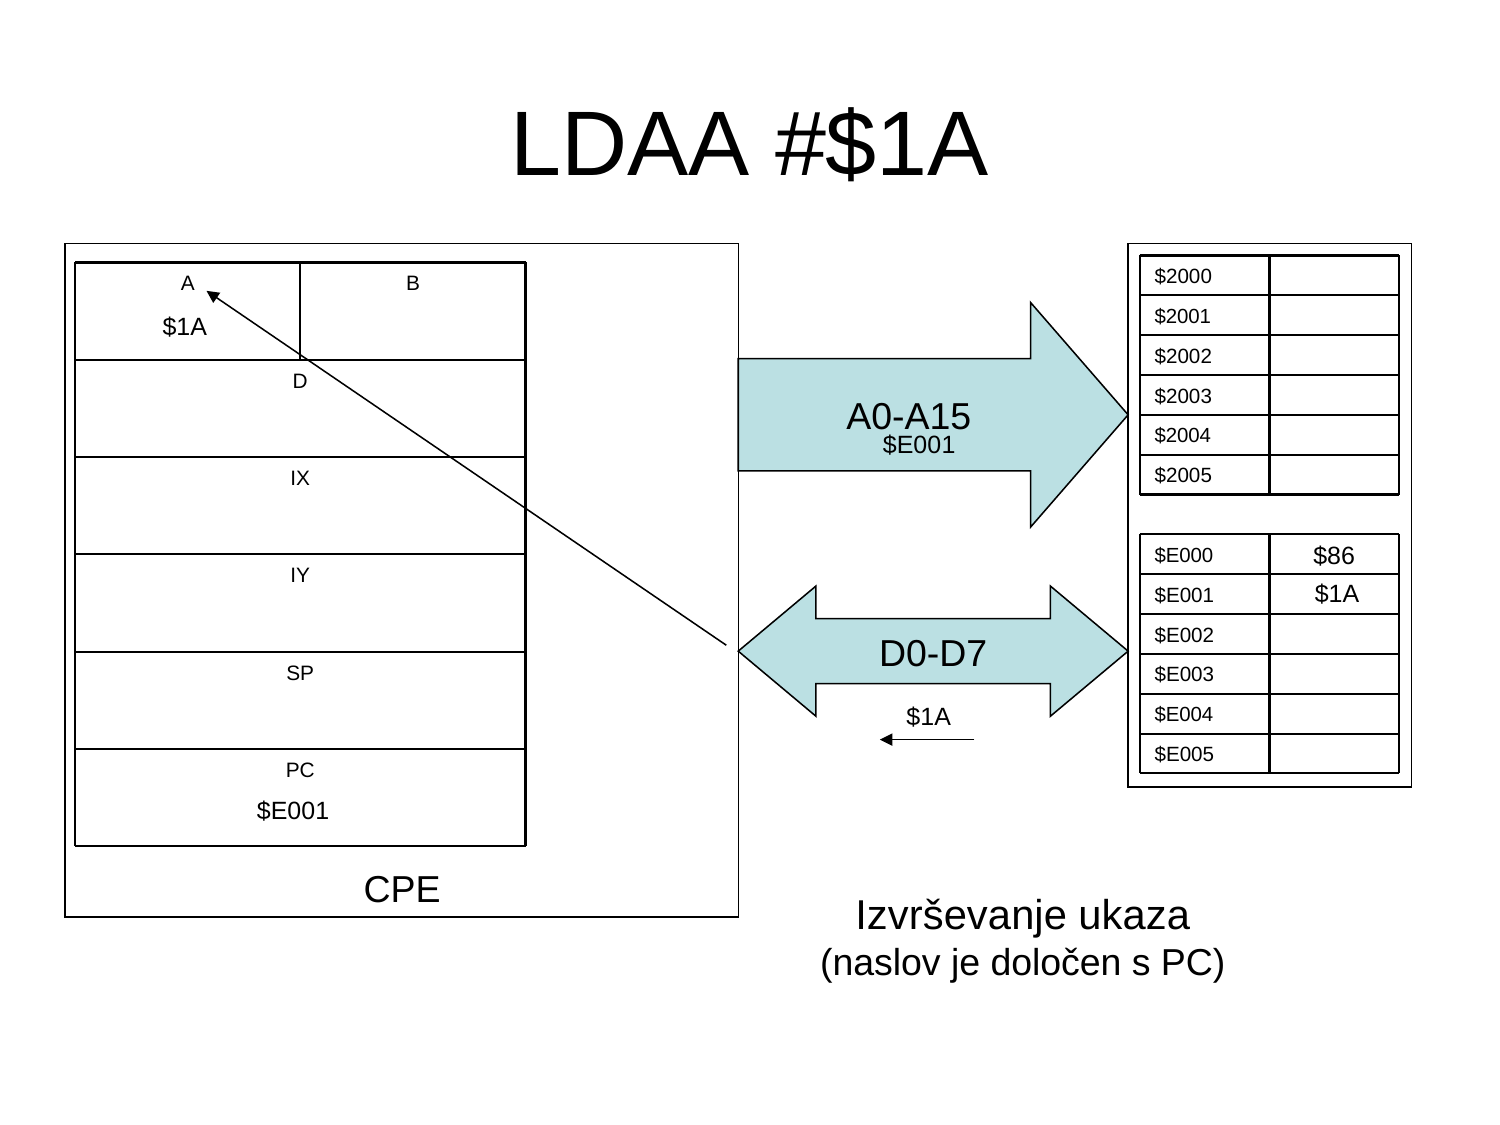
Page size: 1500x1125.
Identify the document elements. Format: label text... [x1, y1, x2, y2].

text_box B [301, 264, 524, 359]
text_box $E001 [242, 786, 345, 833]
text_box CPE [348, 857, 456, 919]
text_box D [313, 361, 524, 456]
text_box $1A [1300, 570, 1375, 616]
text_box IY [76, 555, 524, 651]
text_box $E000 [1141, 535, 1268, 573]
text_box $2003 [1141, 376, 1268, 414]
text_box LDAA #$1A [75, 45, 1426, 233]
text_box $E001 [868, 420, 971, 467]
text_box A0-A15 [738, 302, 1129, 528]
text_box A [76, 264, 299, 359]
text_box Izvrševanje ukaza (naslov je določen s PC) [805, 880, 1241, 991]
text_box $E003 [1141, 655, 1268, 693]
text_box SP [76, 653, 524, 748]
text_box $2000 [1141, 257, 1268, 294]
text_box IX [455, 458, 524, 505]
text_box $2001 [1141, 296, 1268, 334]
text_box $E002 [1141, 615, 1268, 653]
text_box $E001 [1141, 575, 1268, 613]
text_box $2004 [1141, 416, 1268, 454]
text_box PC [76, 750, 524, 845]
text_box D [76, 361, 445, 456]
text_box $86 [1298, 531, 1371, 578]
text_box $2005 [1141, 456, 1268, 493]
text_box $1A [891, 692, 967, 738]
text_box $1A [147, 302, 223, 349]
text_box IX [76, 458, 524, 553]
text_box $2002 [1141, 336, 1268, 374]
text_box $E004 [1141, 695, 1268, 733]
text_box D0-D7 [738, 586, 1129, 717]
text_box $E005 [1141, 735, 1268, 772]
